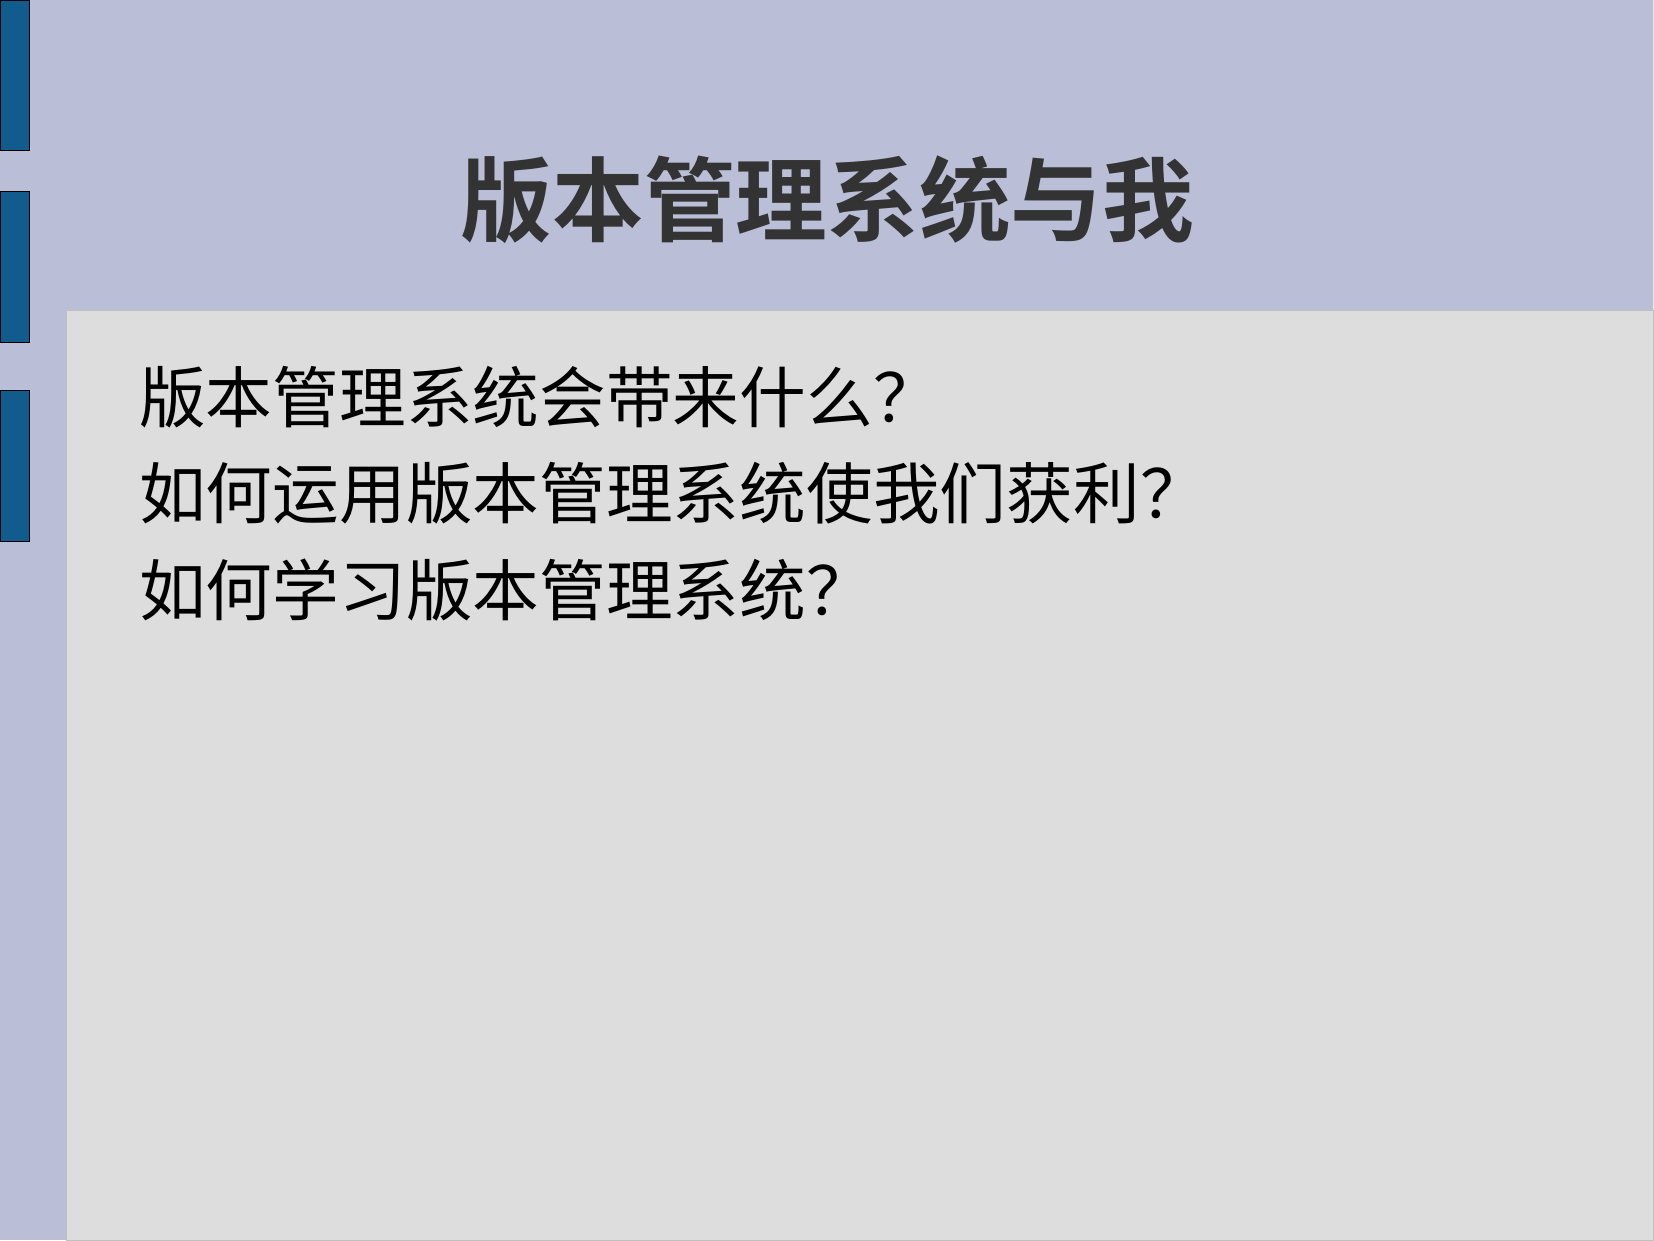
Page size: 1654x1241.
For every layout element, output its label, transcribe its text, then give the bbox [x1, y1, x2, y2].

list 版本管理系统会带来什么？ 如何运用版本管理系统使我们获利？ 如何学习版本管理系统？ [121, 344, 1534, 1127]
title 版本管理系统与我 [121, 91, 1534, 299]
